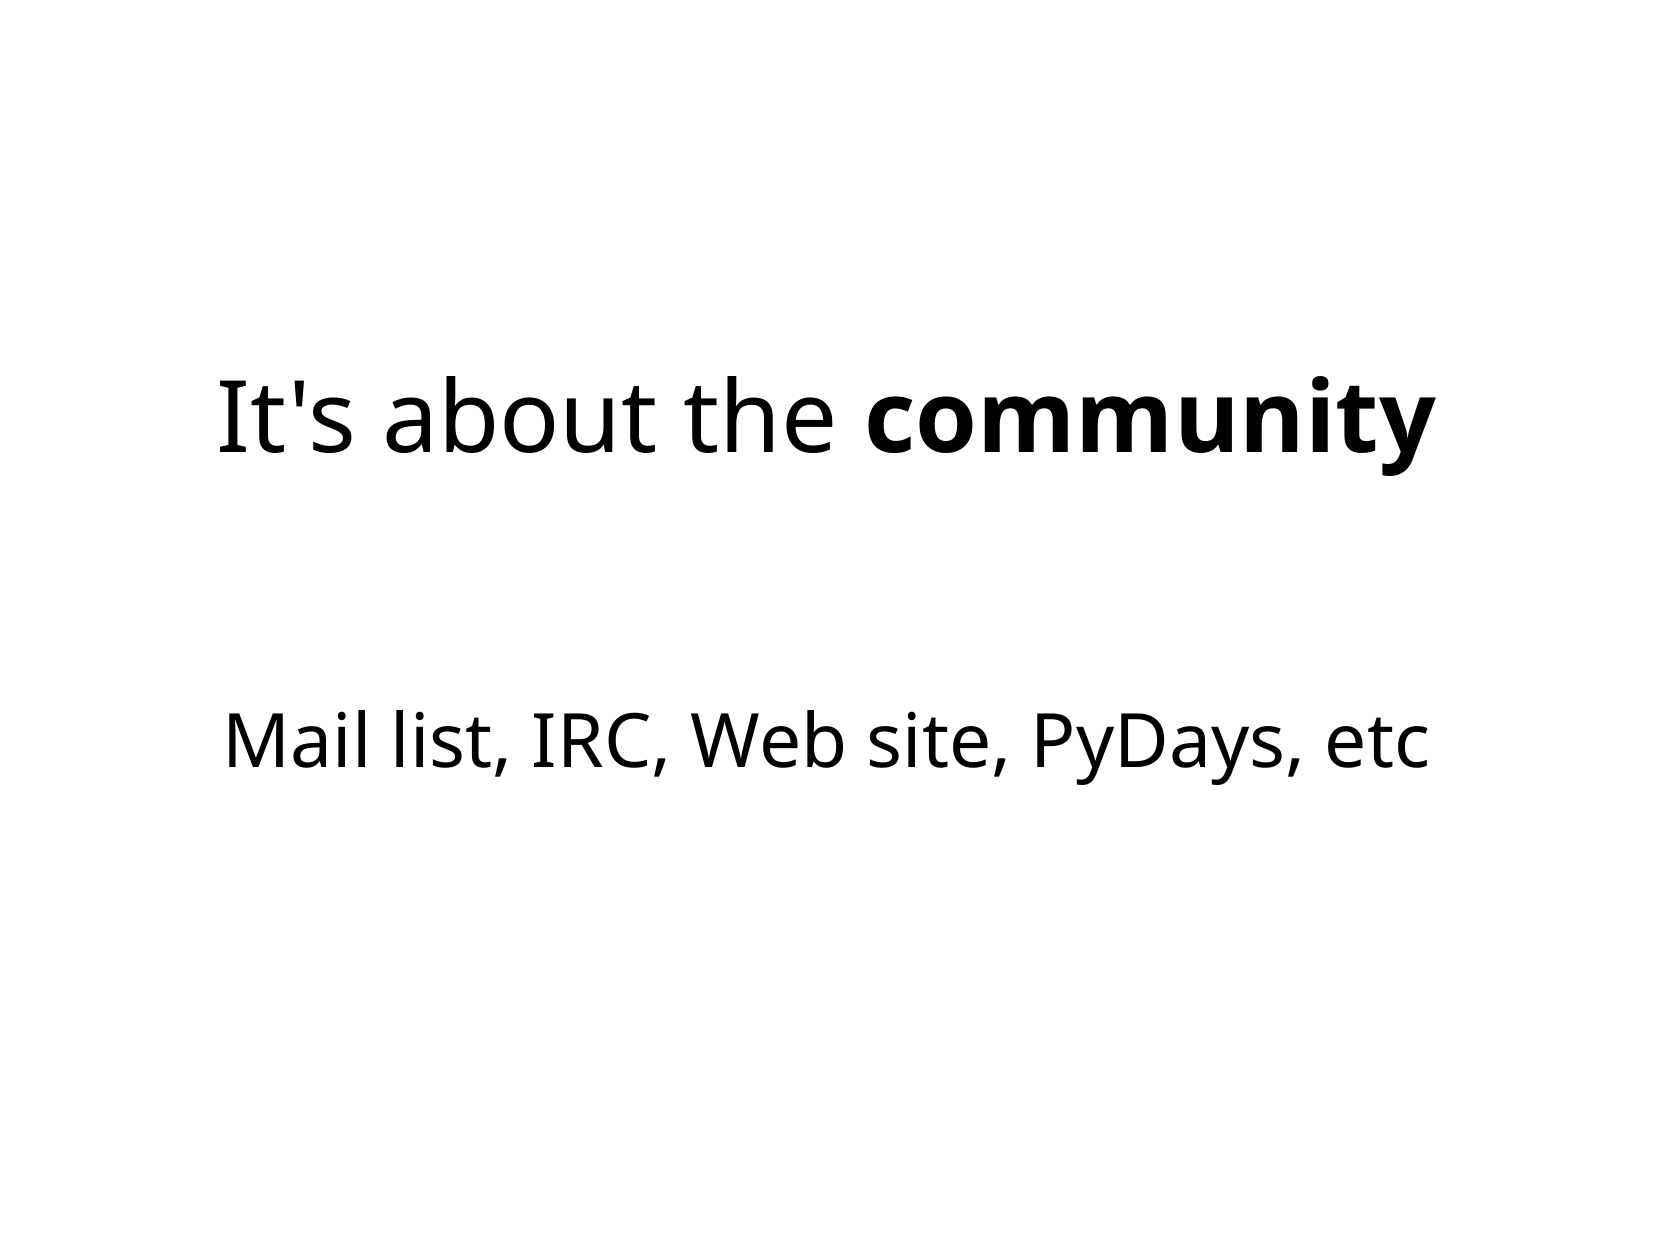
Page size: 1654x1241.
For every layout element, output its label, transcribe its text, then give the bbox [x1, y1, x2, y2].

title It's about the community [0, 295, 1654, 532]
title Mail list, IRC, Web site, PyDays, etc [0, 620, 1654, 857]
